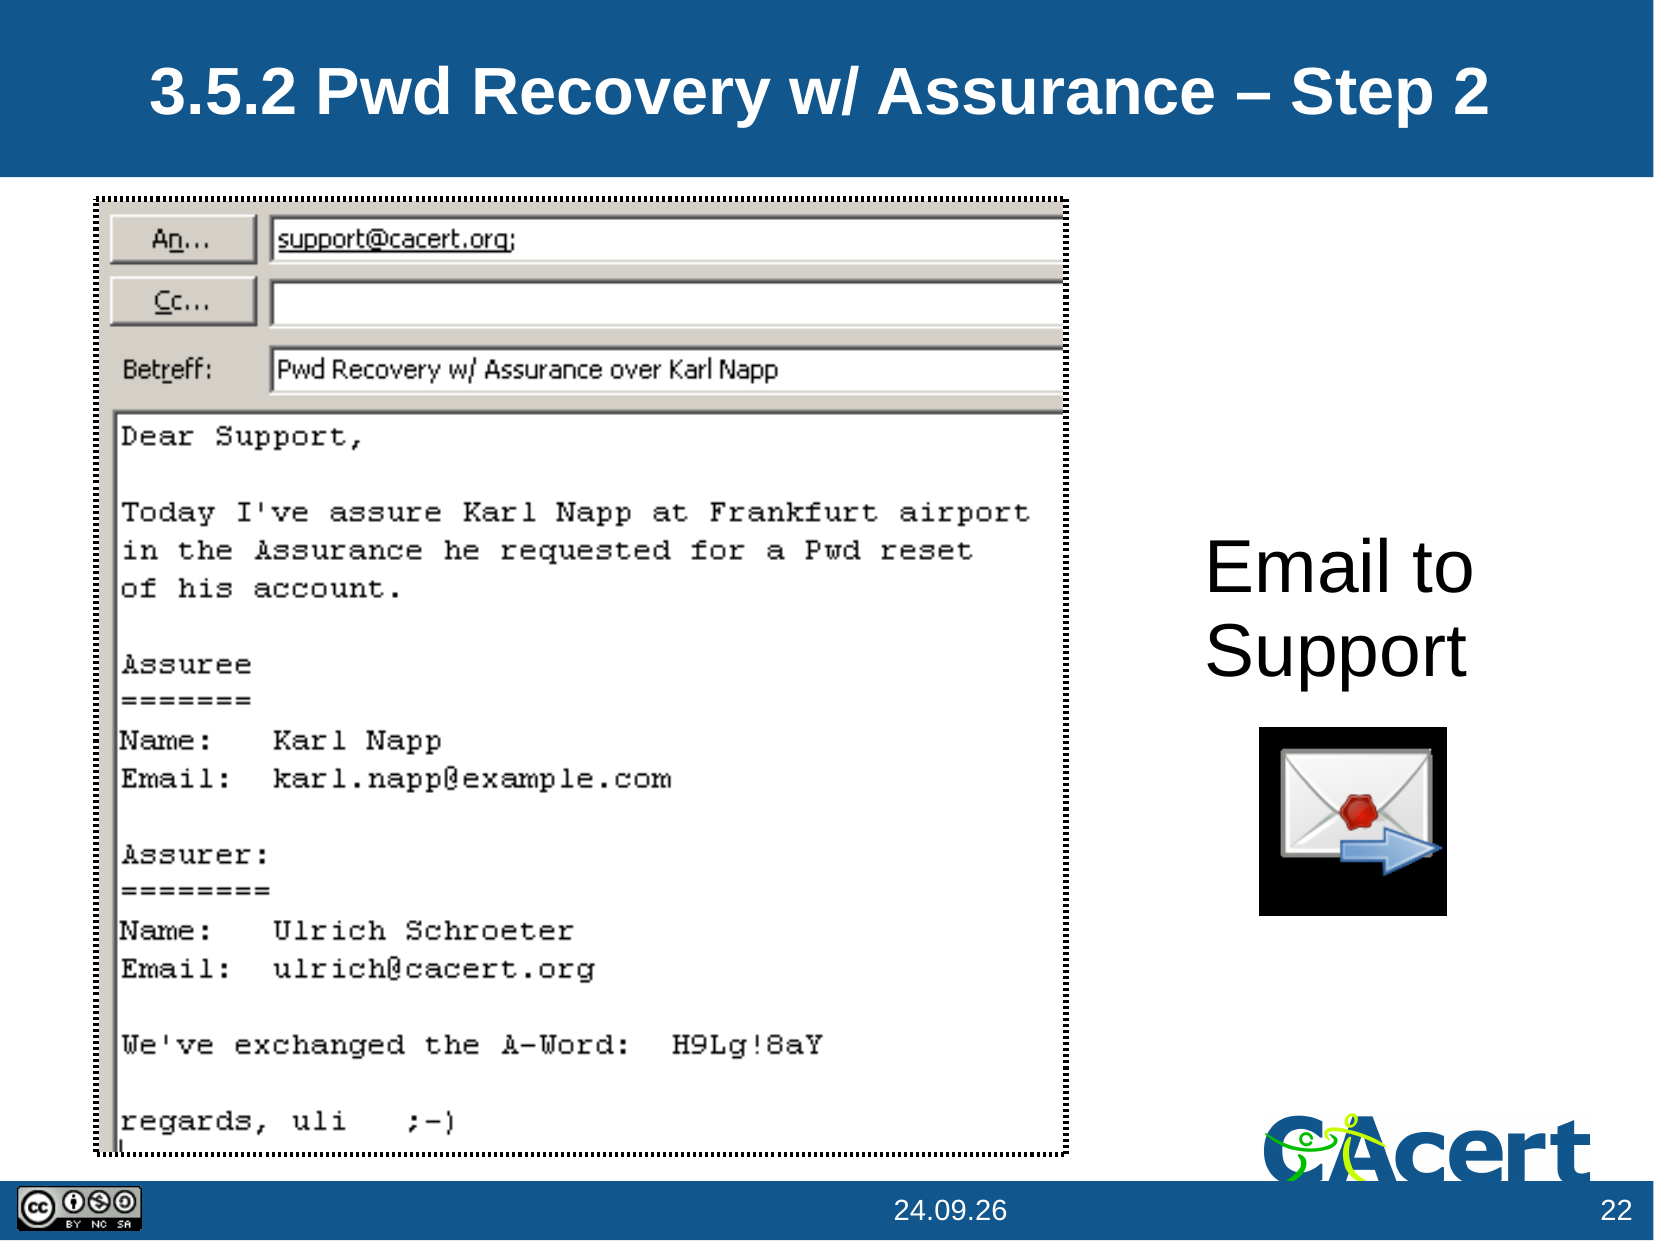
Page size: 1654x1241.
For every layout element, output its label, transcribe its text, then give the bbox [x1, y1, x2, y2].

picture [1263, 1112, 1591, 1181]
picture [17, 1186, 142, 1231]
picture [1259, 727, 1447, 916]
text_box Email to Support [1189, 517, 1491, 700]
picture [99, 201, 1063, 1152]
title 3.5.2 Pwd Recovery w/ Assurance – Step 2 [76, 17, 1565, 166]
